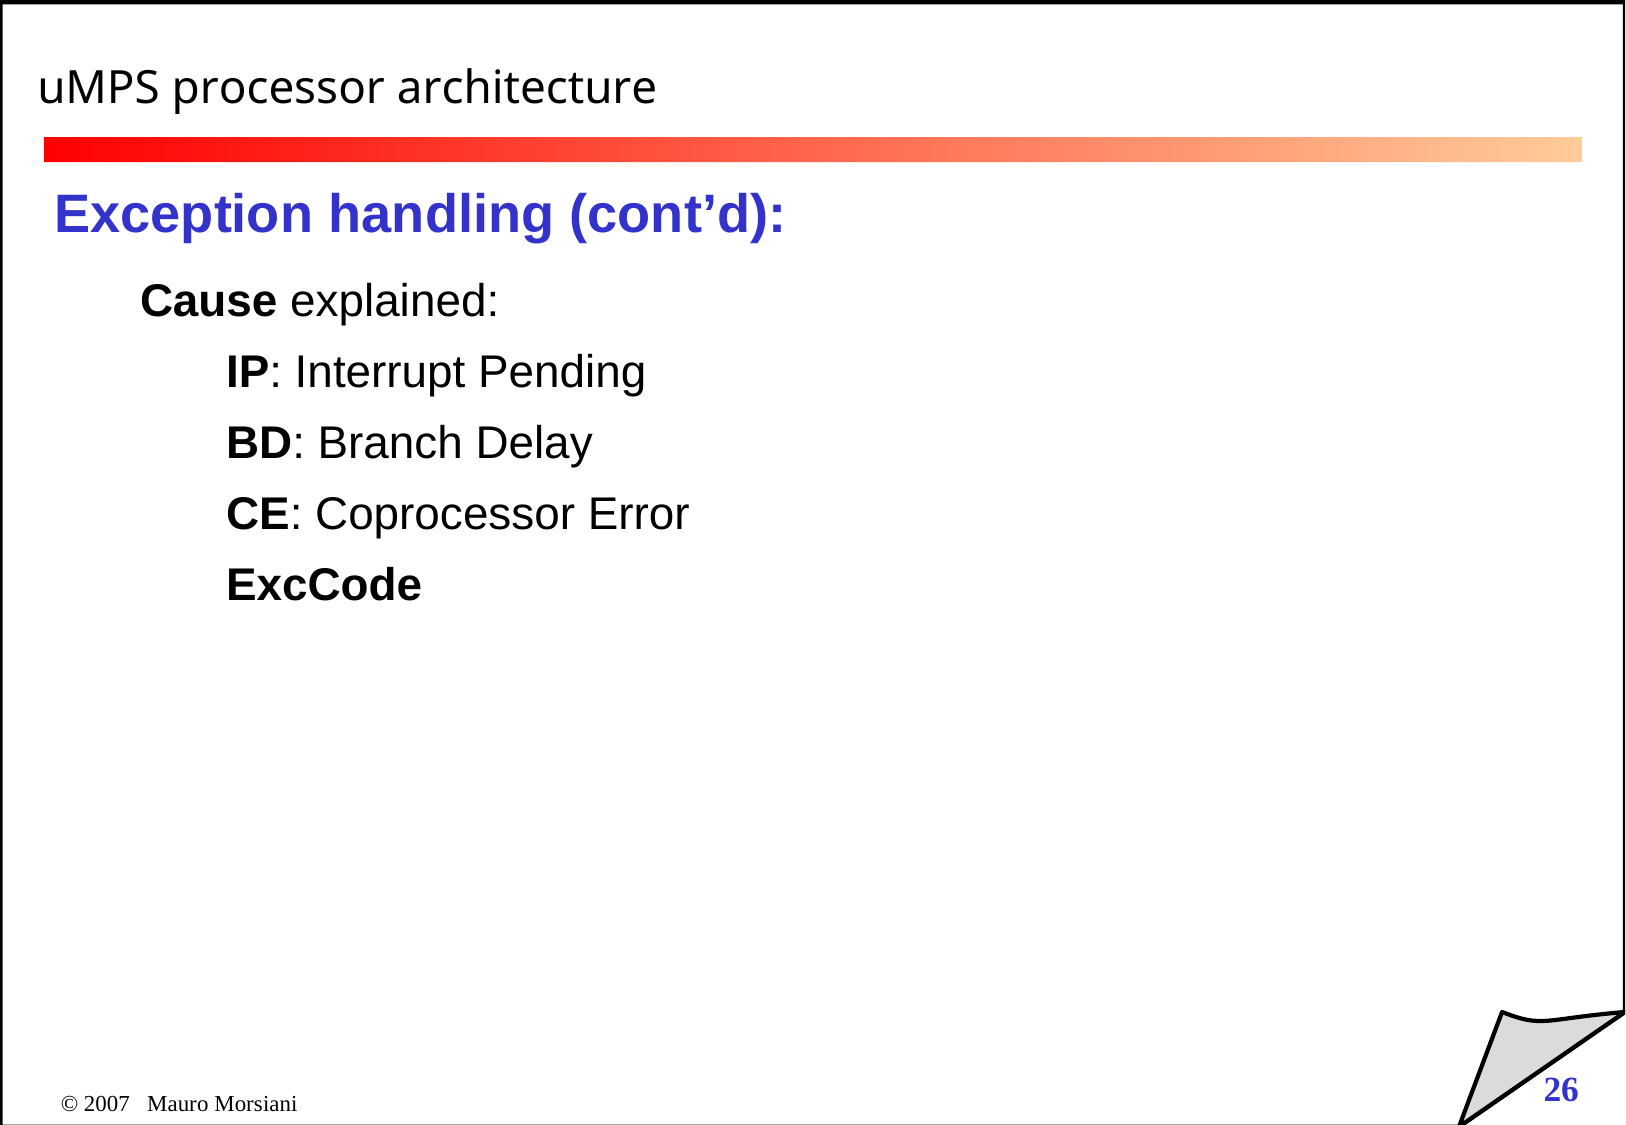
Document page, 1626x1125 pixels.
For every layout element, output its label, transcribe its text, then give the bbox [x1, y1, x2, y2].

list Exception handling (cont’d): Cause explained: IP: Interrupt Pending BD: Branch Delay CE: Coprocessor Error ExcCode [54, 183, 1571, 1120]
title uMPS processor architecture [37, 44, 1588, 131]
